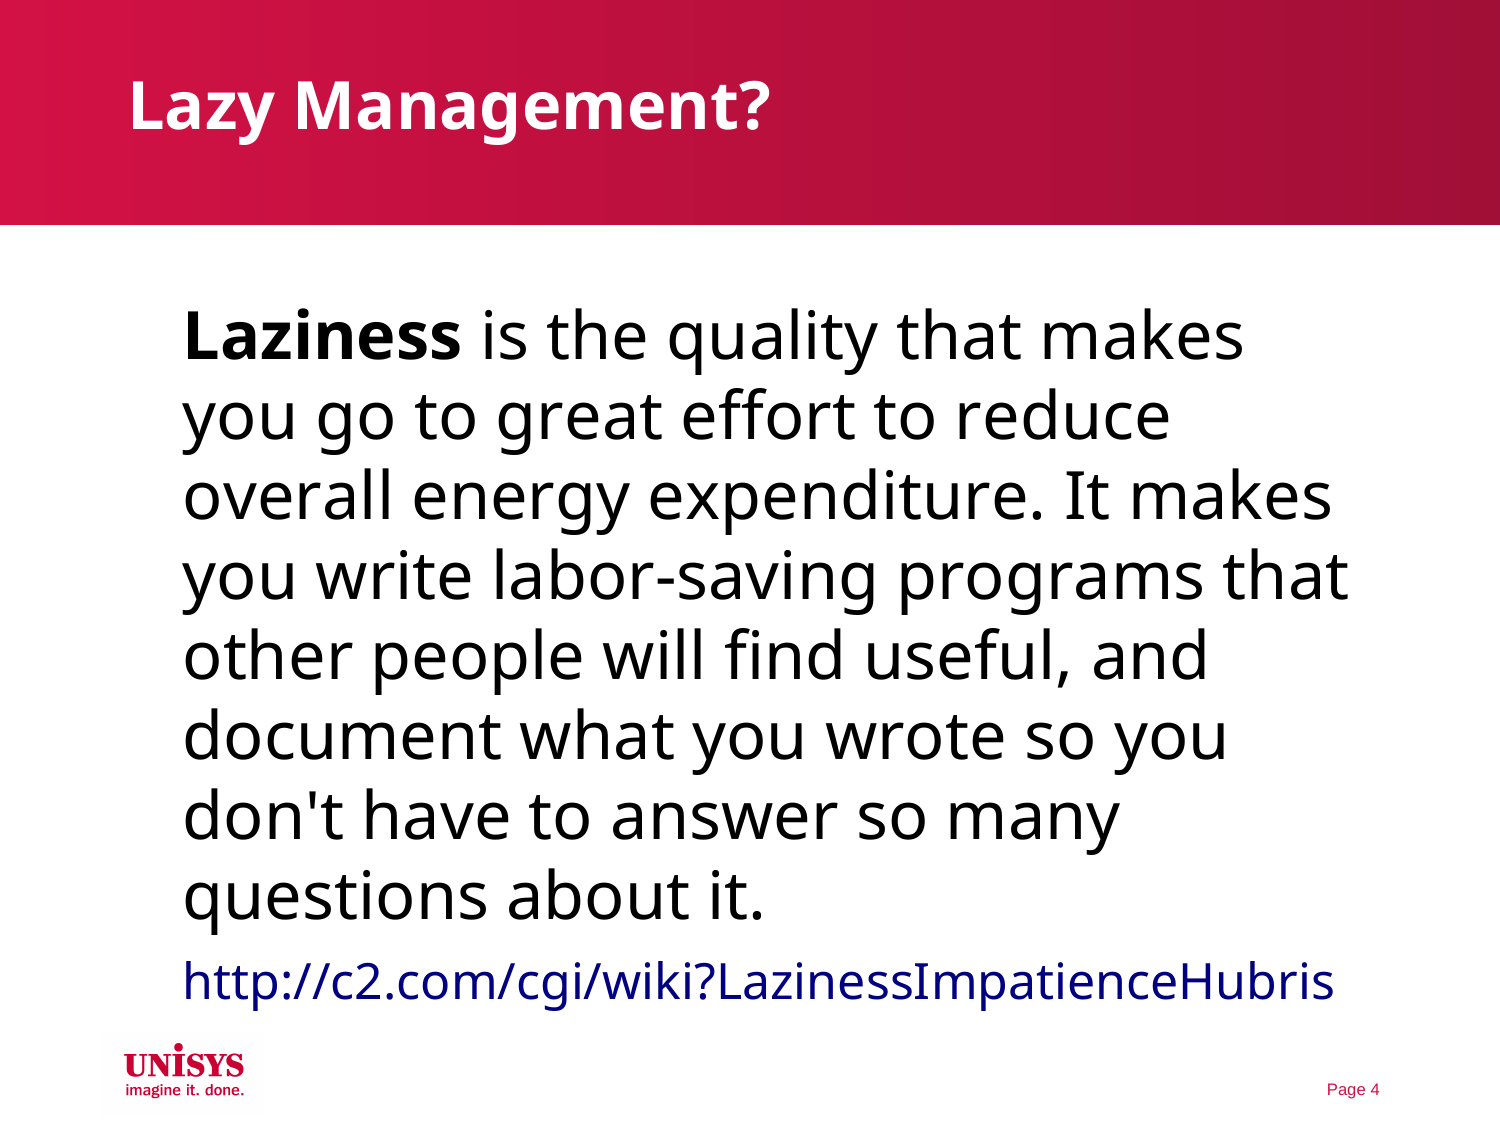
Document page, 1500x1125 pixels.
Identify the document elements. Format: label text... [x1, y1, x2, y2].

list Laziness is the quality that makes you go to great effort to reduce overall energy expenditure. It makes you write labor-saving programs that other people will find useful, and document what you wrote so you don't have to answer so many questions about it. http://c2.com/cgi/wiki?LazinessImpatienceHubris [112, 284, 1387, 1028]
title Lazy Management? [112, 14, 1387, 202]
picture [101, 1031, 265, 1118]
